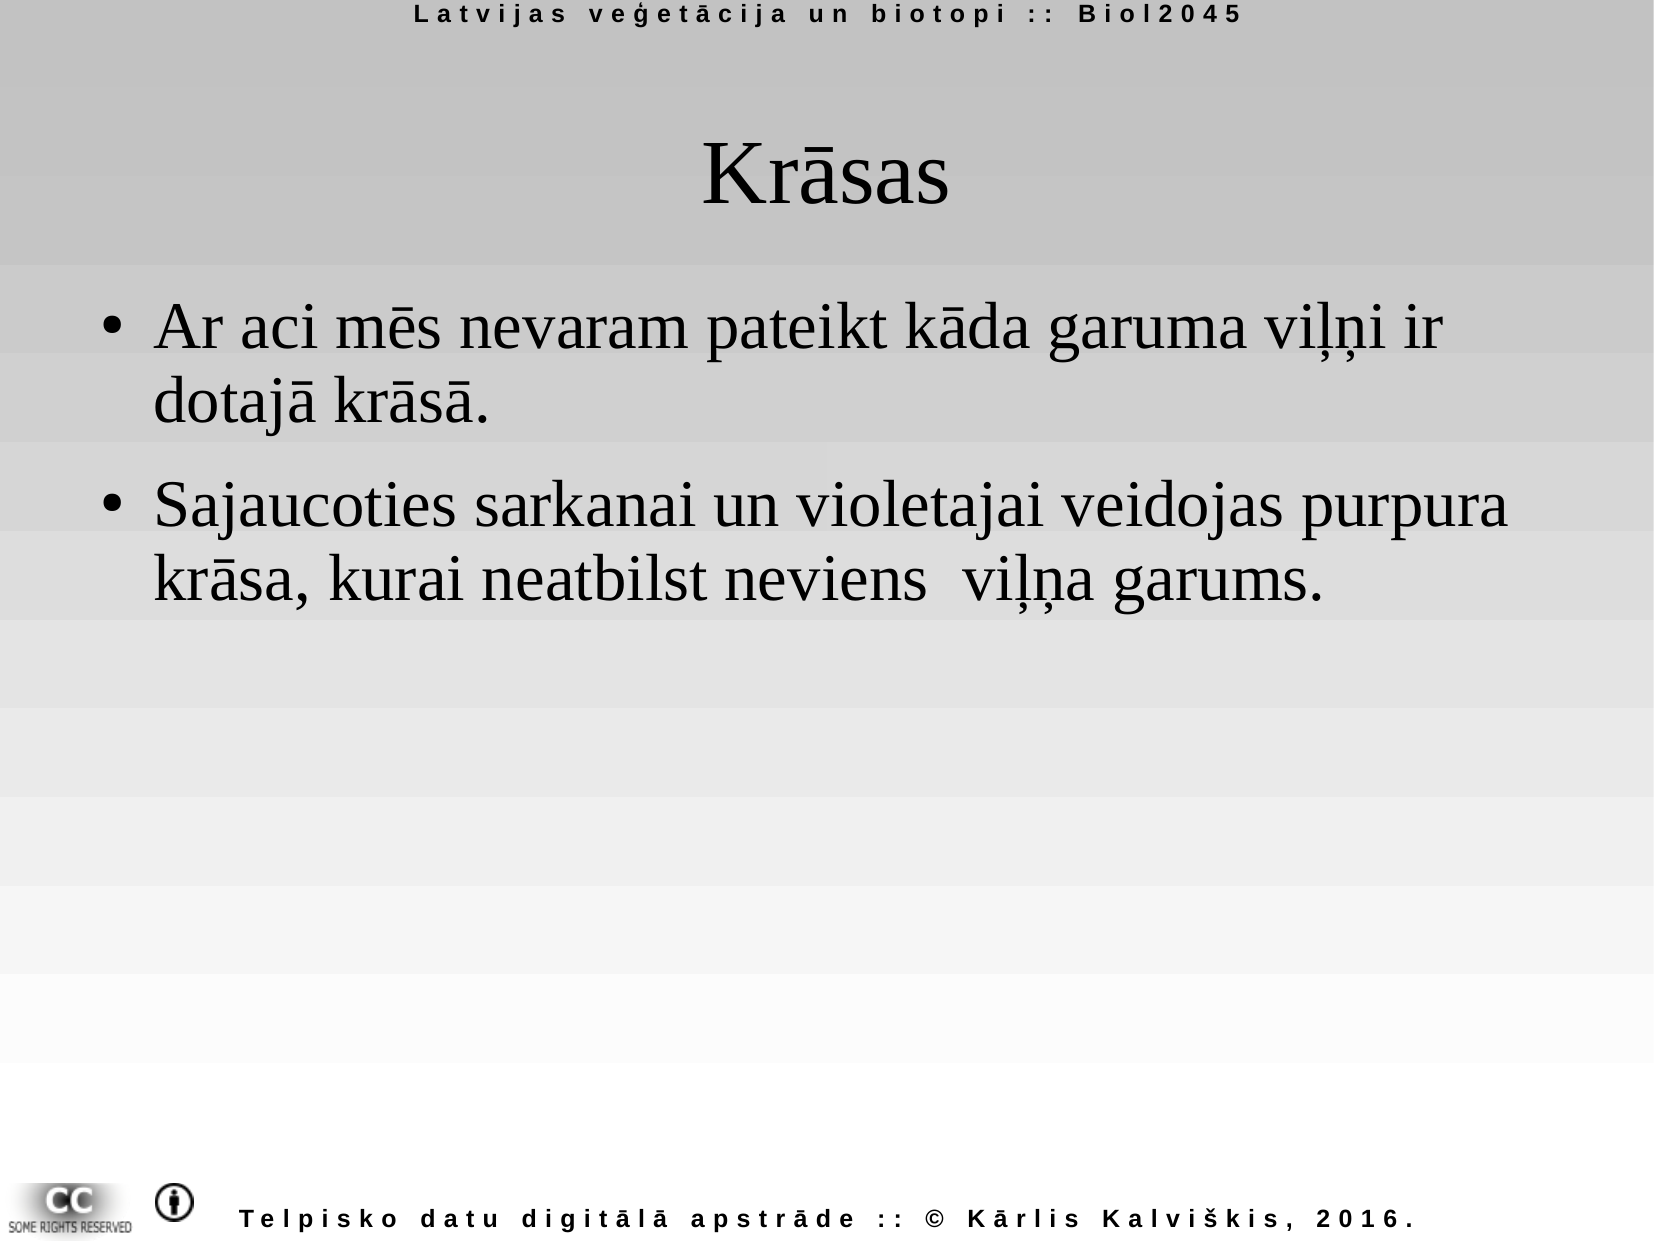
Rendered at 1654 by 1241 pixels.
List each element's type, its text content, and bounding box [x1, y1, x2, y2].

picture [0, 0, 1654, 1241]
list Ar aci mēs nevaram pateikt kāda garuma viļņi ir dotajā krāsā. Sajaucoties sarkanai un violetajai veidojas purpura krāsa, kurai neatbilst neviens viļņa garums. [82, 289, 1571, 1113]
title Krāsas [29, 49, 1625, 296]
